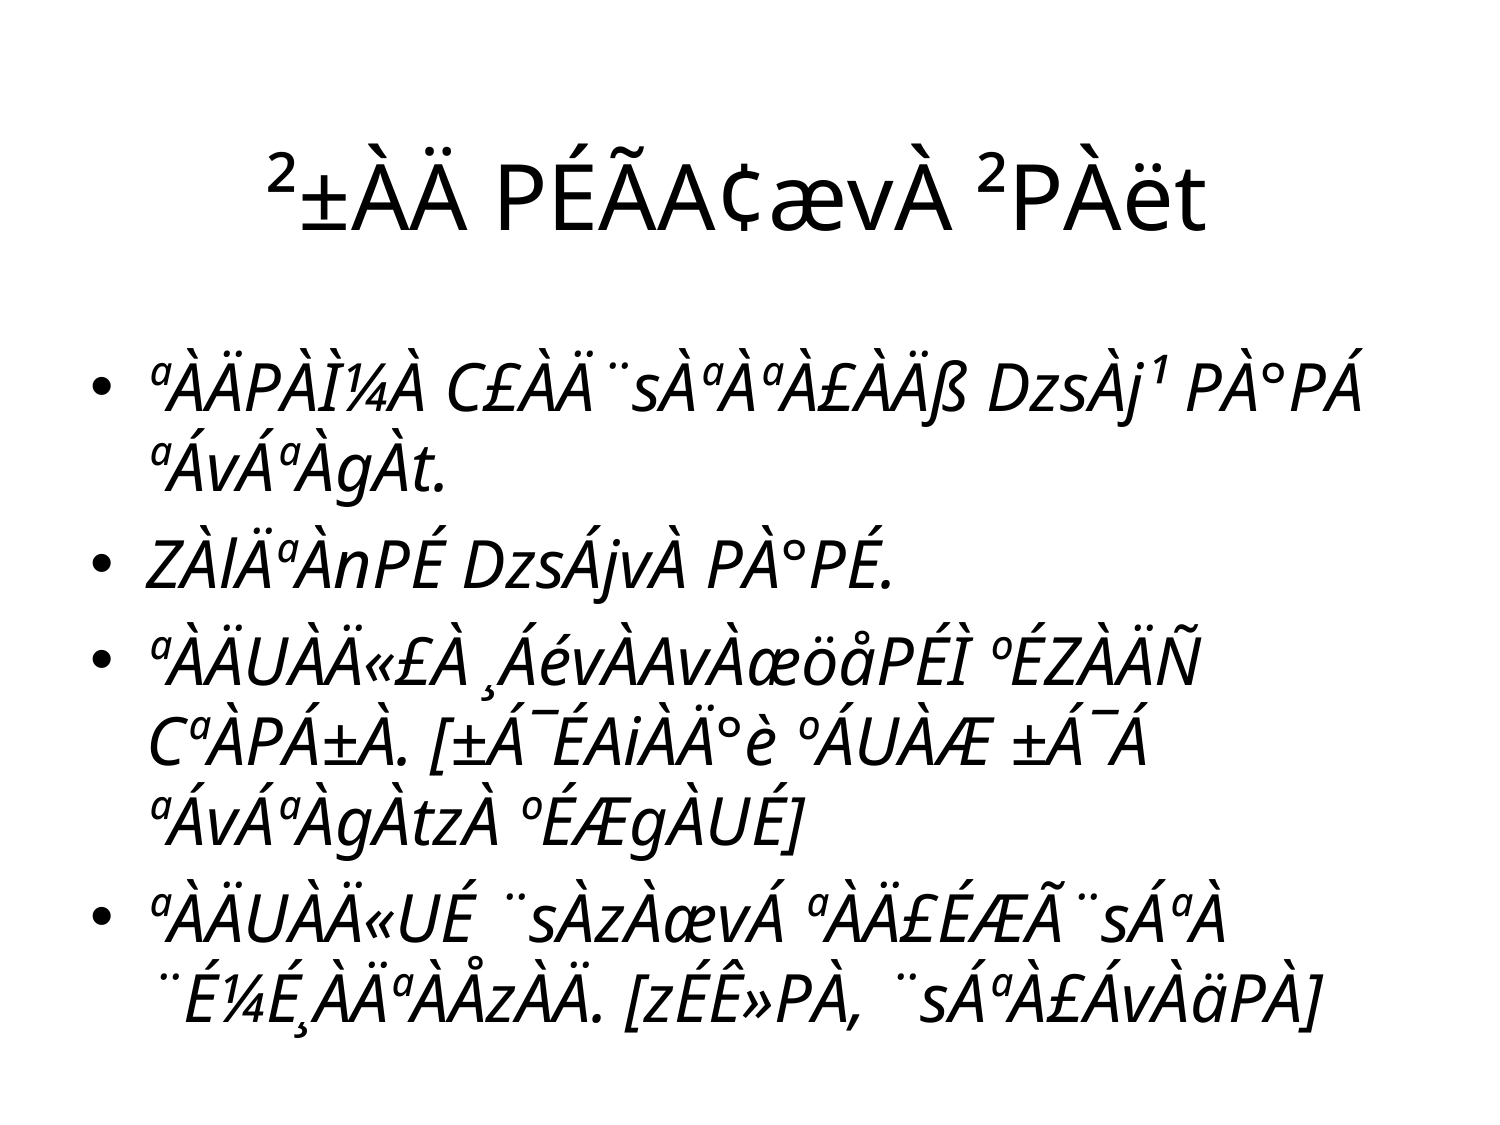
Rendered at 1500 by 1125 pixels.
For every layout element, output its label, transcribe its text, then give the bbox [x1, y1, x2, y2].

title ²±ÀÄ PÉÃA¢ævÀ ²PÀët [62, 99, 1413, 288]
list ªÀÄPÀÌ¼À C£ÀÄ¨sÀªÀªÀ£ÀÄß DzsÀj¹ PÀ°PÁ ªÁvÁªÀgÀt. ZÀlÄªÀnPÉ DzsÁjvÀ PÀ°PÉ. ªÀÄUÀÄ«£À ¸ÁévÀAvÀæöåPÉÌ ºÉZÀÄÑ CªÀPÁ±À. [±Á¯ÉAiÀÄ°è ºÁUÀÆ ±Á¯Á ªÁvÁªÀgÀtzÀ ºÉÆgÀUÉ] ªÀÄUÀÄ«UÉ ¨sÀzÀævÁ ªÀÄ£ÉÆÃ¨sÁªÀ ¨É¼É¸ÀÄªÀÅzÀÄ. [zÉÊ»PÀ, ¨sÁªÀ£ÁvÀäPÀ] [75, 337, 1426, 1081]
